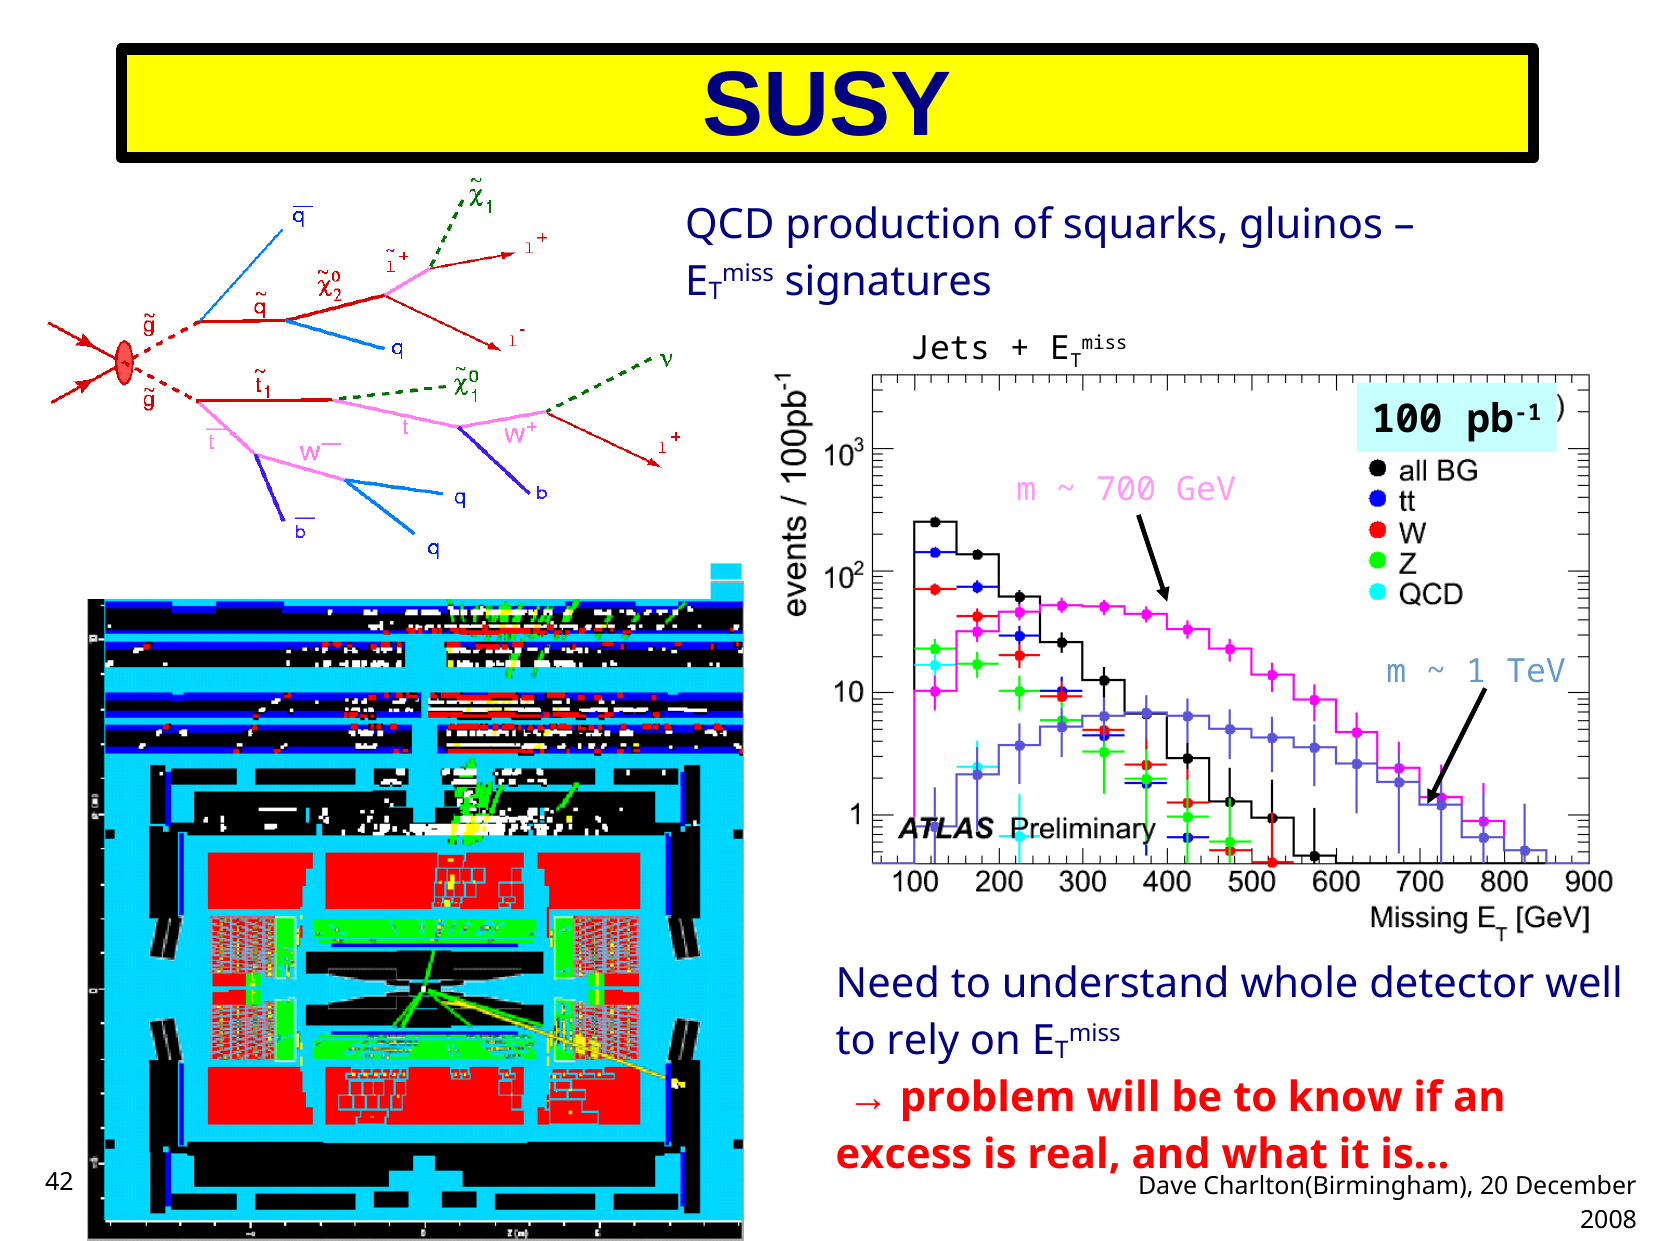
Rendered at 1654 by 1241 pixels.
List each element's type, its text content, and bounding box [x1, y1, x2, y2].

text_box 100 pb-1 [1356, 382, 1557, 452]
text_box m ~ 1 TeV [1371, 638, 1601, 700]
text_box Jets + ETmiss [895, 316, 1155, 382]
text_box QCD production of squarks, gluinos – ETmiss signatures [685, 193, 1507, 305]
text_box m ~ 700 GeV [1001, 456, 1252, 518]
title SUSY [121, 49, 1534, 158]
text_box Need to understand whole detector well to rely on ETmiss → problem will be to know if an excess is real, and what it is... [835, 953, 1642, 1161]
picture [18, 174, 744, 1241]
picture [769, 344, 1632, 963]
